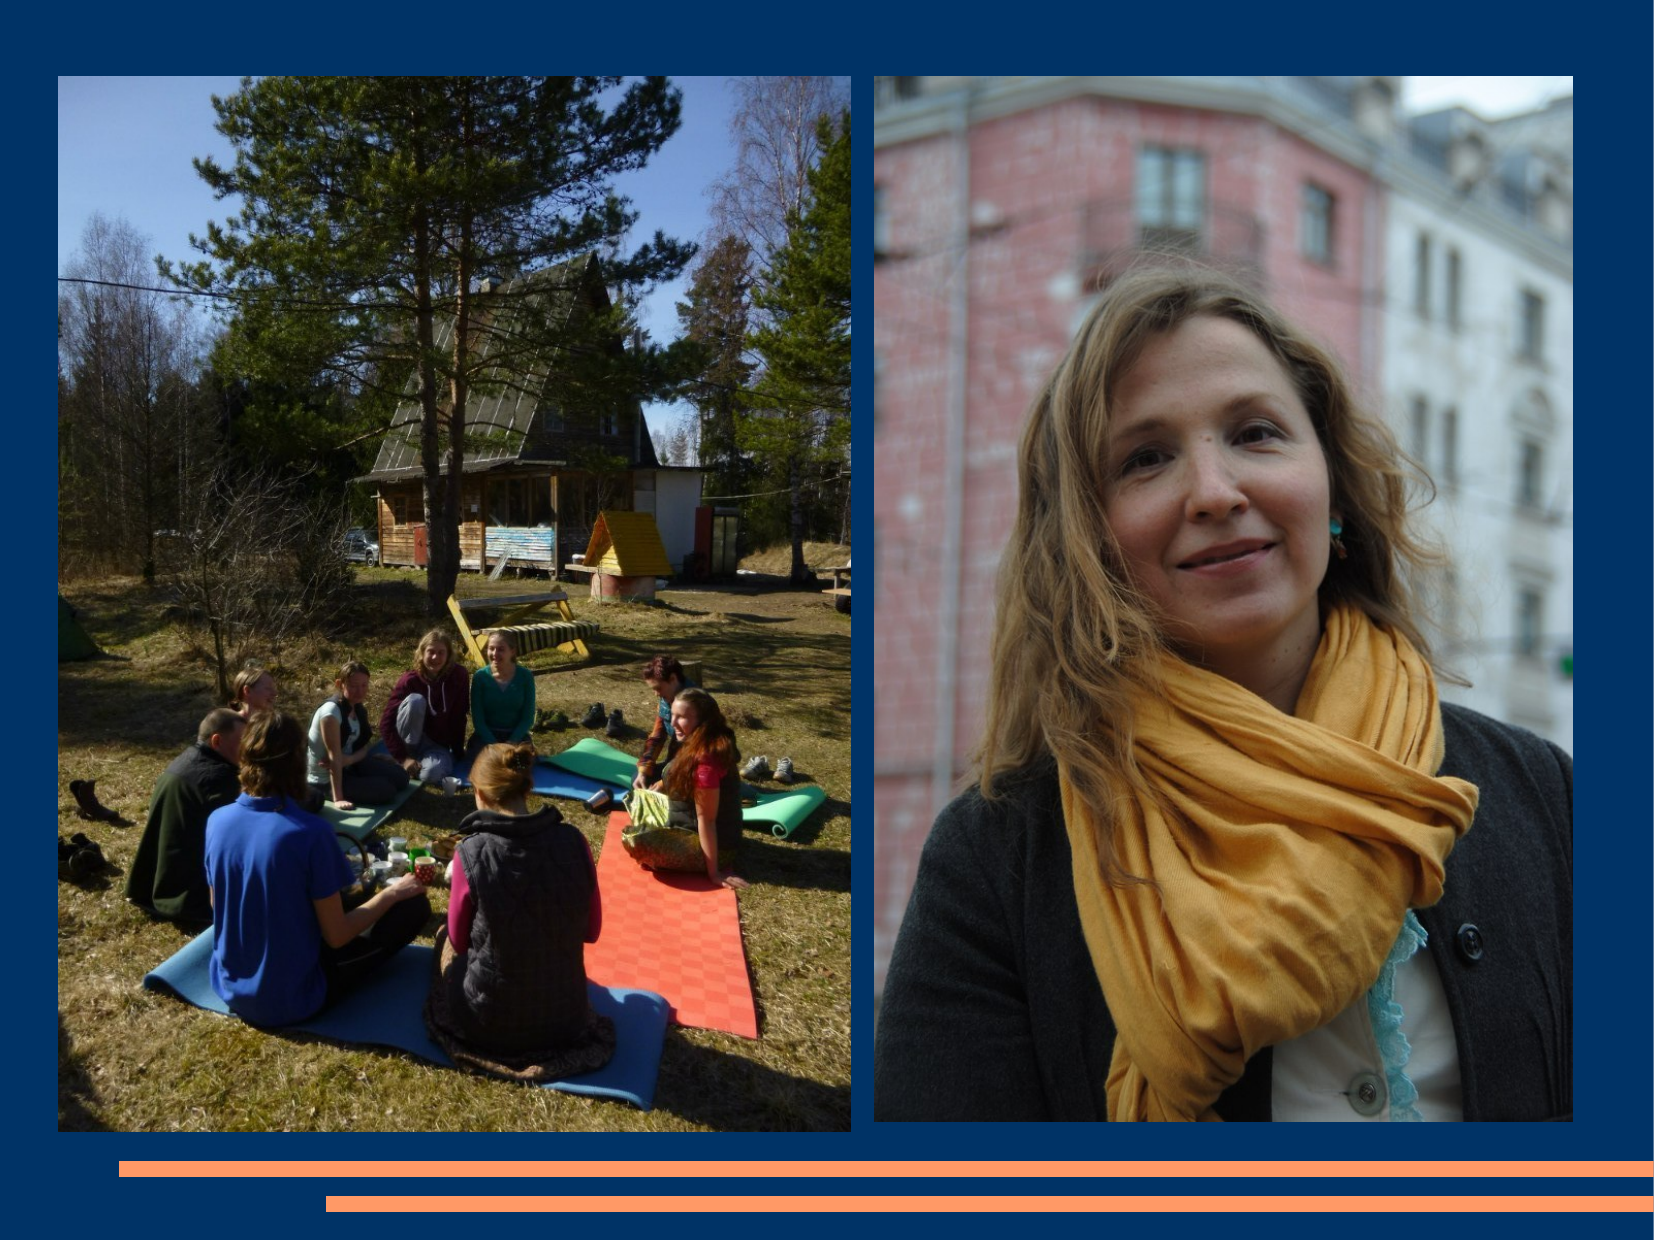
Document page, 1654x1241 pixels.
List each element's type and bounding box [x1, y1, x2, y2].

picture [58, 76, 851, 1132]
picture [874, 76, 1573, 1122]
